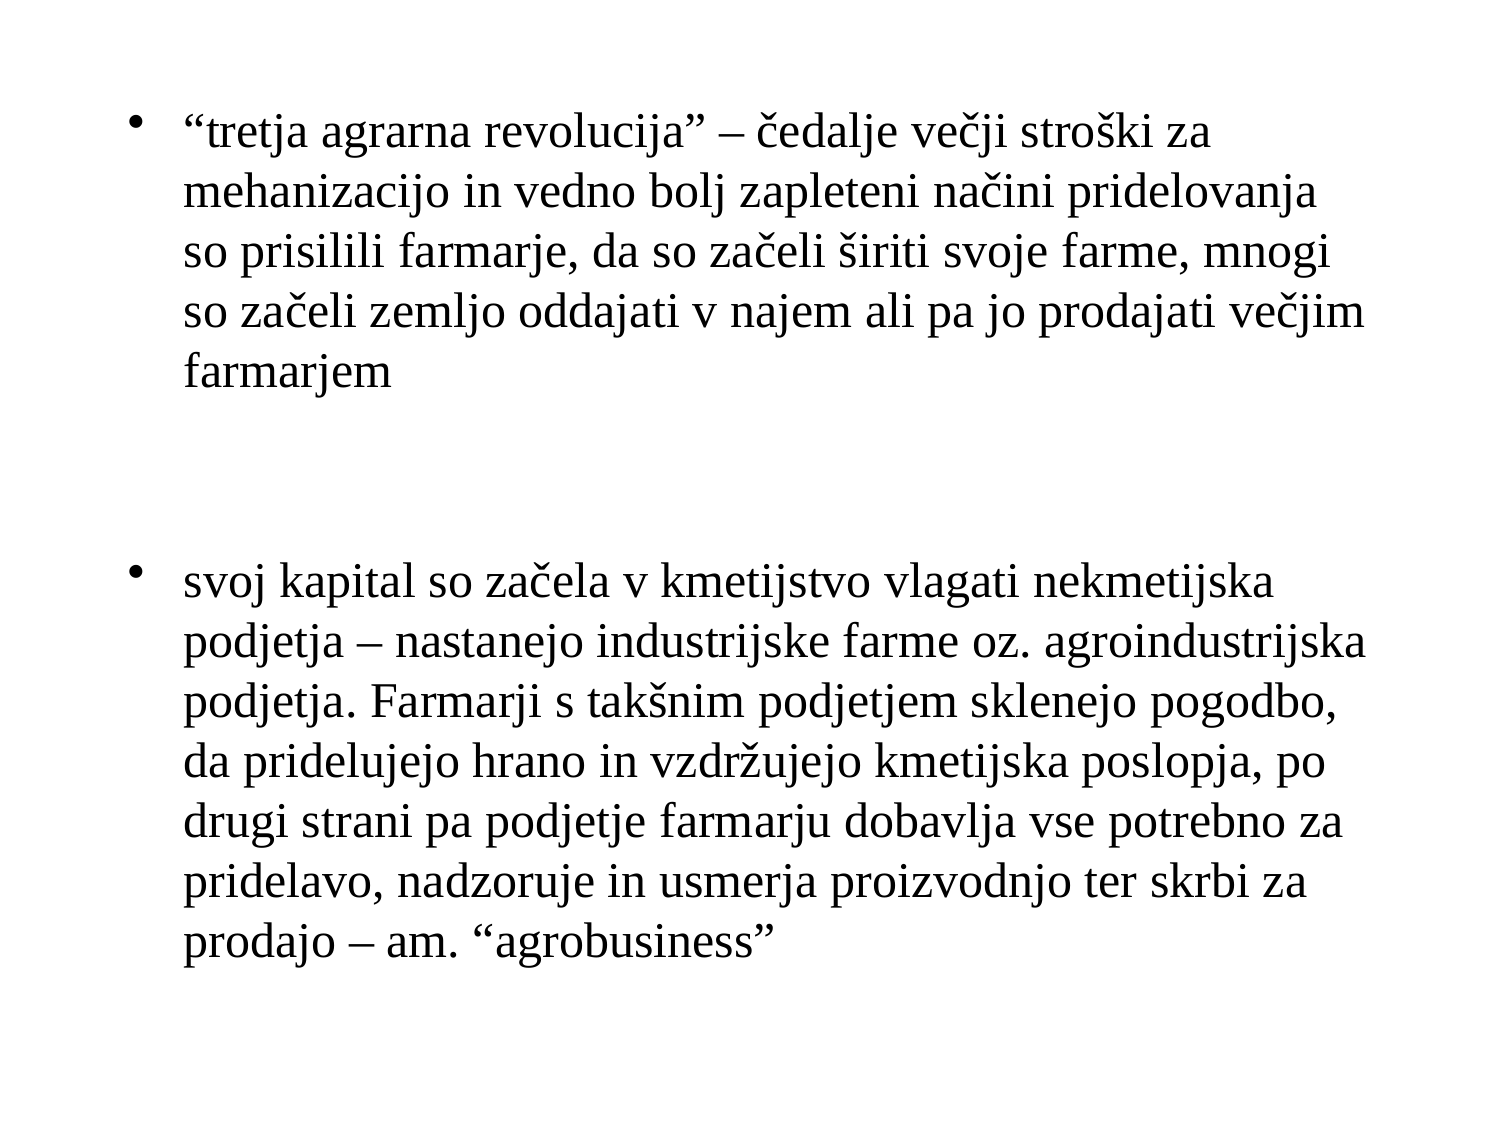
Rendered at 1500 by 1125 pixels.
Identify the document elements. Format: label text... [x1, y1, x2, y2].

list “tretja agrarna revolucija” – čedalje večji stroški za mehanizacijo in vedno bolj zapleteni načini pridelovanja so prisilili farmarje, da so začeli širiti svoje farme, mnogi so začeli zemljo oddajati v najem ali pa jo prodajati večjim farmarjem svoj kapital so začela v kmetijstvo vlagati nekmetijska podjetja – nastanejo industrijske farme oz. agroindustrijska podjetja. Farmarji s takšnim podjetjem sklenejo pogodbo, da pridelujejo hrano in vzdržujejo kmetijska poslopja, po drugi strani pa podjetje farmarju dobavlja vse potrebno za pridelavo, nadzoruje in usmerja proizvodnjo ter skrbi za prodajo – am. “agrobusiness” [112, 90, 1388, 1000]
